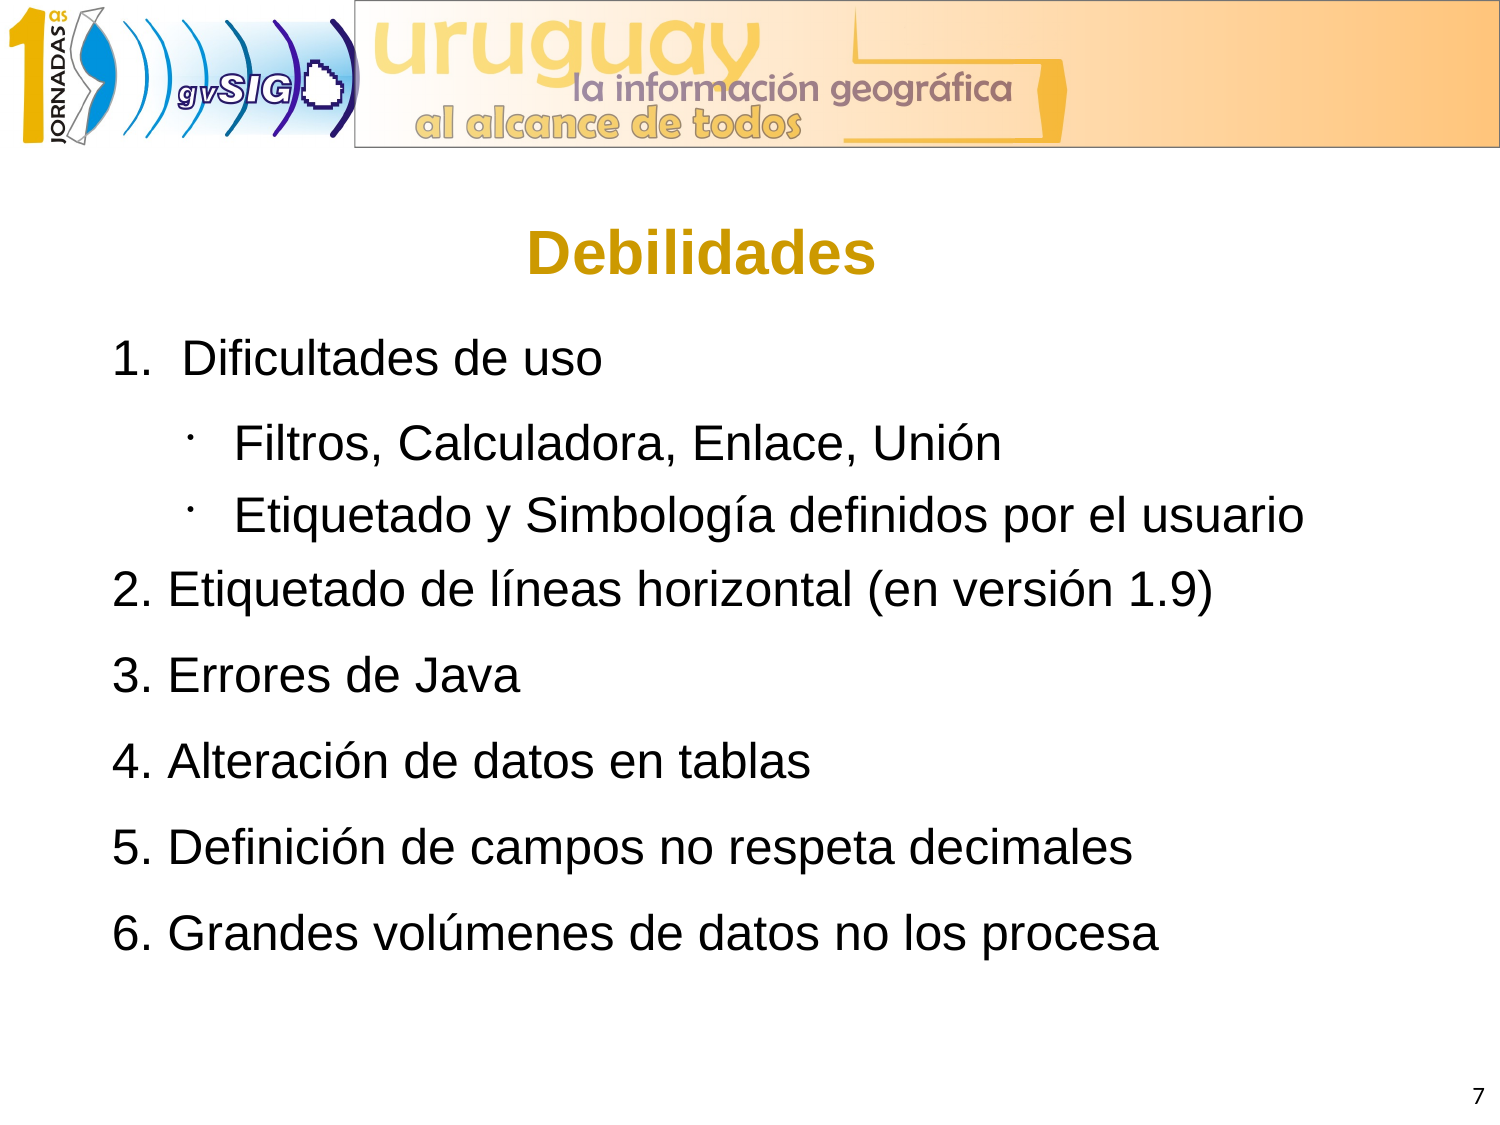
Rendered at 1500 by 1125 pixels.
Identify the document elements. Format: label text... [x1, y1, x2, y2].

list Dificultades de uso Filtros, Calculadora, Enlace, Unión Etiquetado y Simbología definidos por el usuario Etiquetado de líneas horizontal (en versión 1.9) Errores de Java Alteración de datos en tablas Definición de campos no respeta decimales Grandes volúmenes de datos no los procesa [96, 317, 1447, 1063]
text_box <número> [1149, 1065, 1500, 1125]
text_box Debilidades [76, 172, 1427, 326]
picture [0, 5, 1071, 148]
